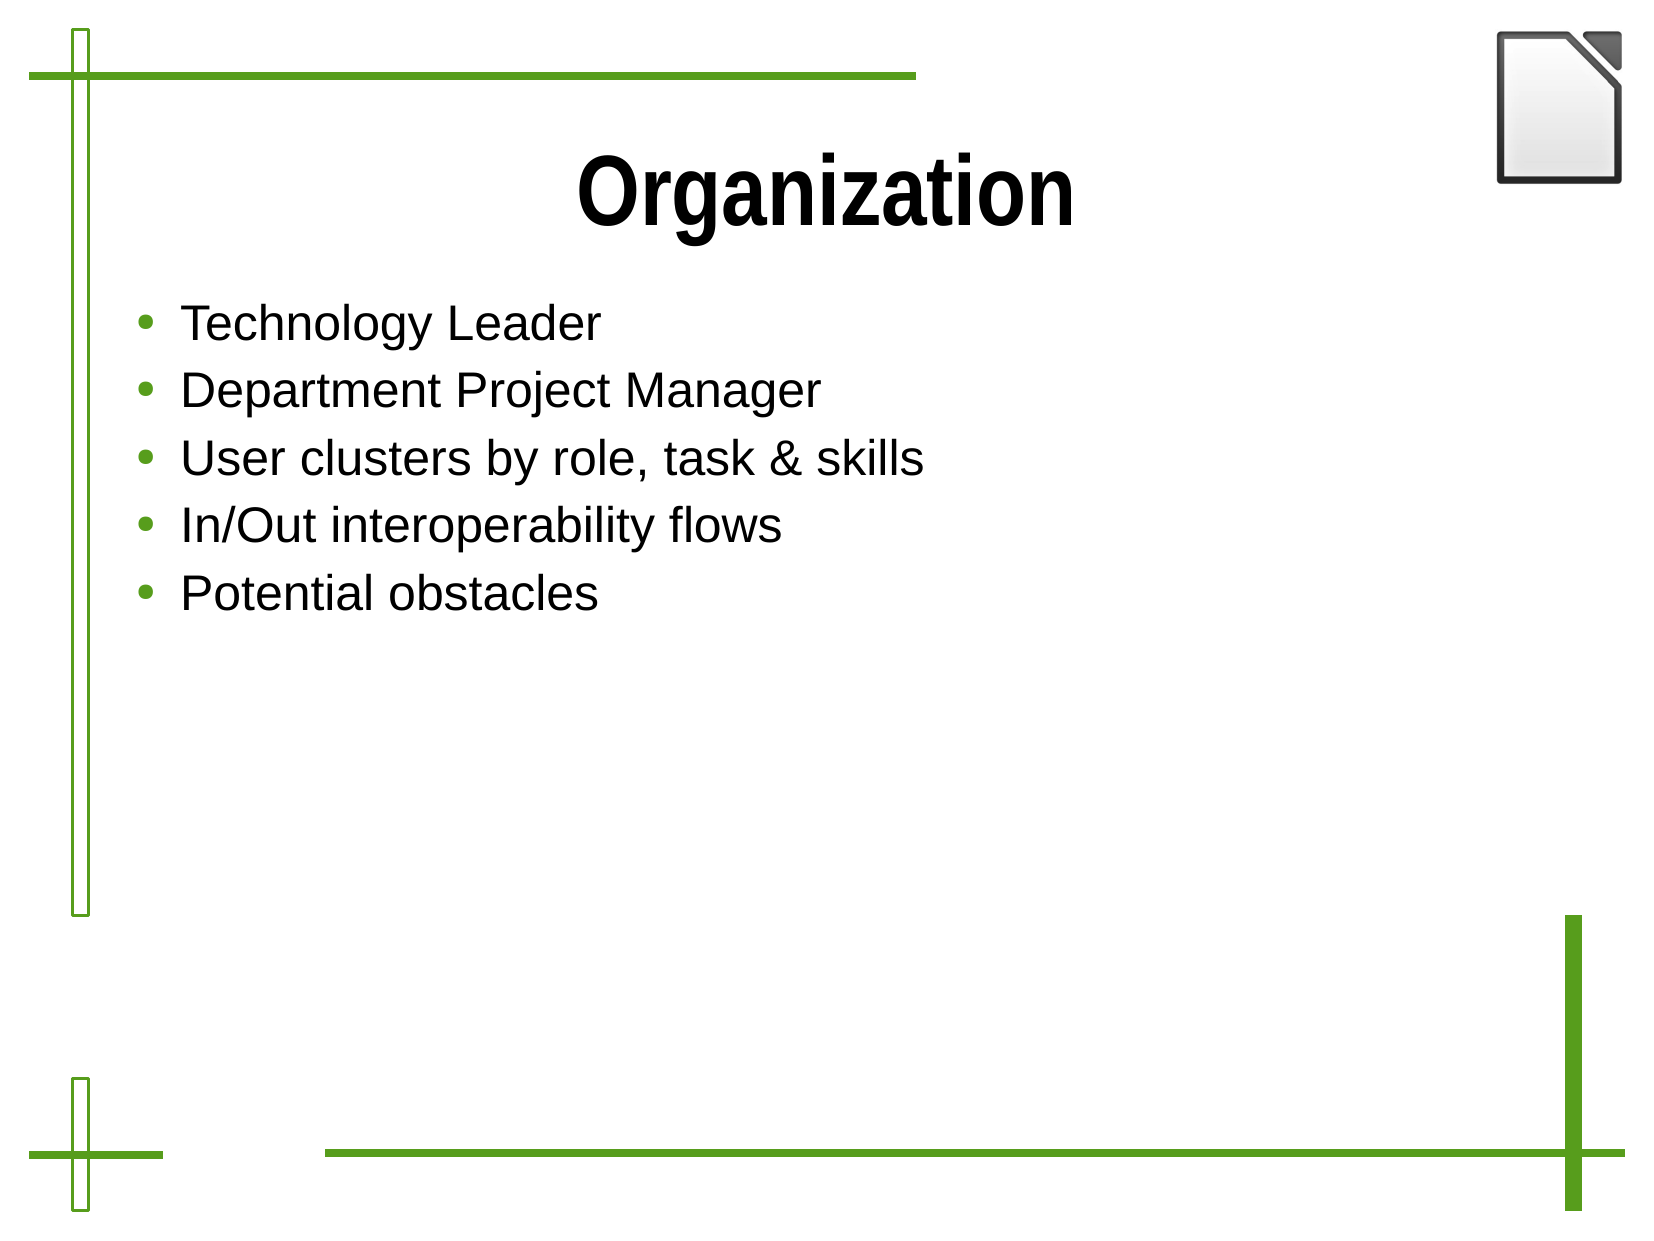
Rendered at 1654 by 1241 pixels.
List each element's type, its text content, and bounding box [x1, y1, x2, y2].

title Organization [118, 118, 1536, 260]
list Technology Leader Department Project Manager User clusters by role, task & skills In/Out interoperability flows Potential obstacles [118, 295, 1536, 1123]
picture [1494, 29, 1624, 186]
